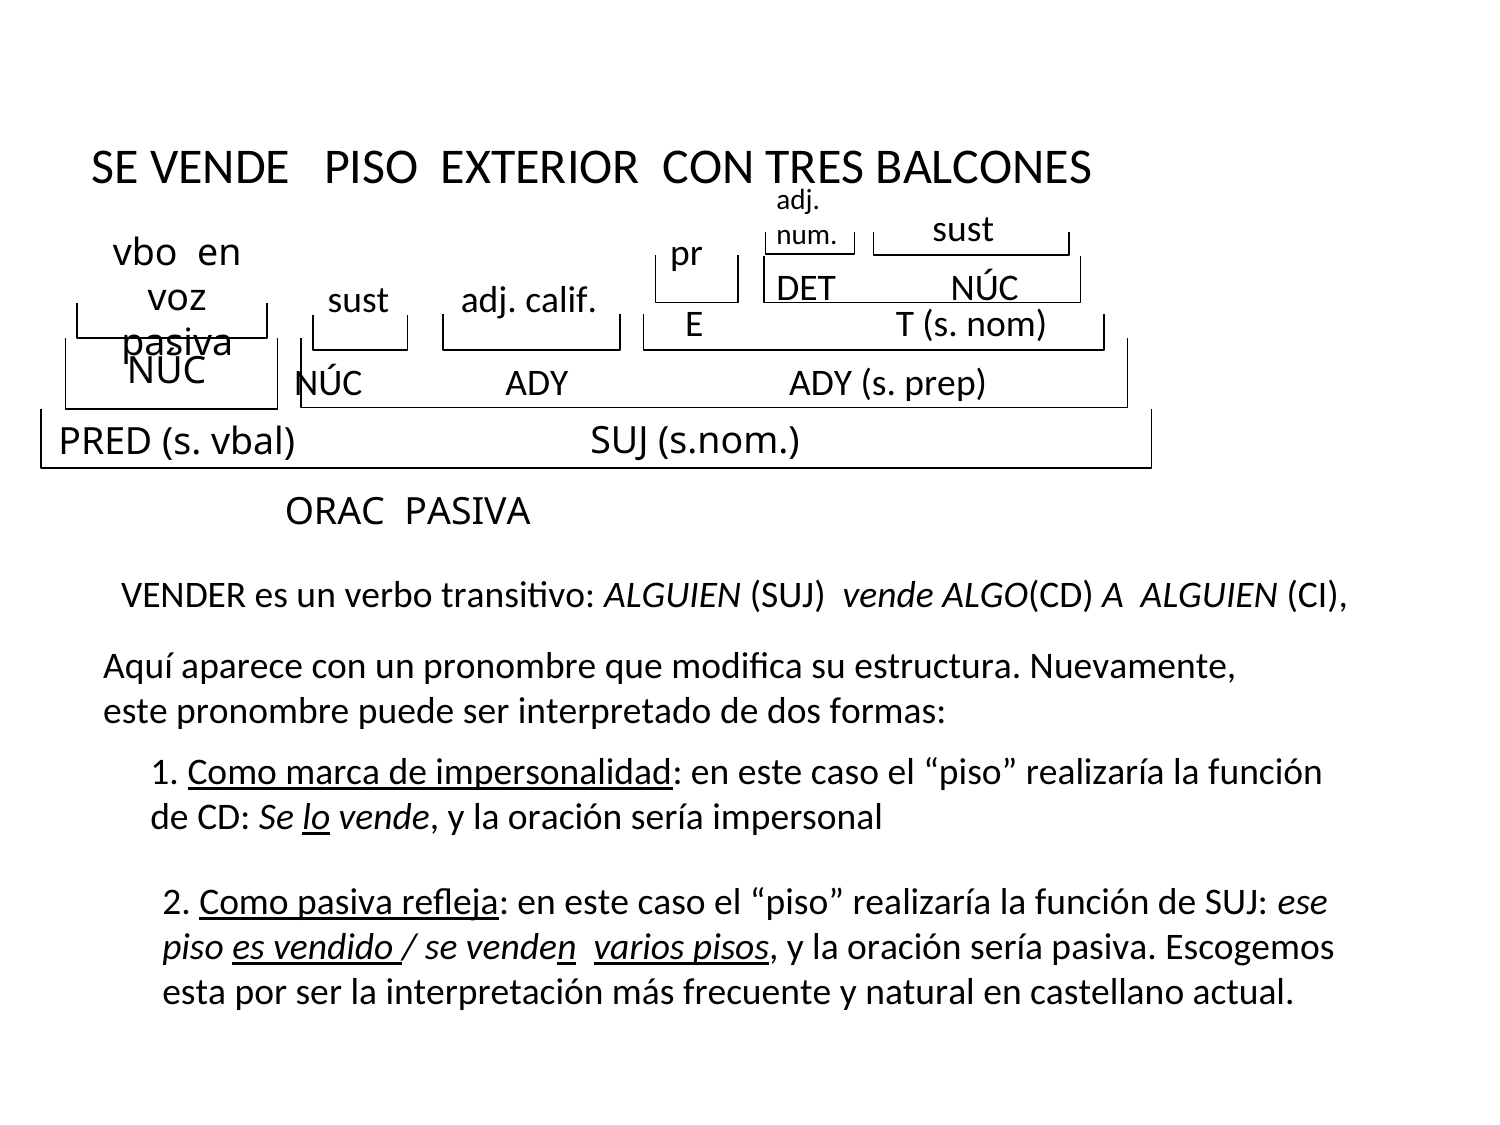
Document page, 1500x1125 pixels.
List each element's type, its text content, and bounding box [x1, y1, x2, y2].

text_box ORAC PASIVA [270, 479, 956, 541]
text_box ADY (s. prep) [774, 349, 1002, 411]
text_box 2. Como pasiva refleja: en este caso el “piso” realizaría la función de SUJ: ese piso es vendido / se venden varios pisos, y la oración sería pasiva. Escogemos esta por ser la interpretación más frecuente y natural en castellano actual. [147, 869, 1377, 1020]
text_box adj. num. [761, 172, 857, 255]
text_box SUJ (s.nom.) [575, 408, 815, 470]
text_box Aquí aparece con un pronombre que modifica su estructura. Nuevamente, este pronombre puede ser interpretado de dos formas: [88, 633, 1270, 739]
text_box NÚC [112, 371, 231, 399]
text_box NÚC [935, 255, 1034, 316]
text_box SE VENDE PISO EXTERIOR CON TRES BALCONES [76, 125, 1235, 201]
text_box pr [655, 219, 727, 281]
text_box NÚC [279, 349, 378, 411]
text_box DET [761, 255, 885, 316]
text_box T (s. nom) [881, 290, 1071, 352]
text_box adj. calif. [442, 267, 616, 328]
text_box sust [312, 267, 409, 328]
text_box vbo en voz pasiva [76, 219, 278, 371]
text_box 1. Como marca de impersonalidad: en este caso el “piso” realizaría la función de CD: Se lo vende, y la oración sería impersonal [135, 739, 1365, 846]
text_box ADY [490, 349, 584, 411]
text_box sust [917, 196, 1010, 257]
text_box VENDER es un verbo transitivo: ALGUIEN (SUJ) vende ALGO(CD) A ALGUIEN (CI), [106, 562, 1500, 623]
text_box E [670, 290, 719, 352]
text_box PRED (s. vbal) [43, 408, 311, 467]
text_box NÚC [162, 371, 176, 380]
